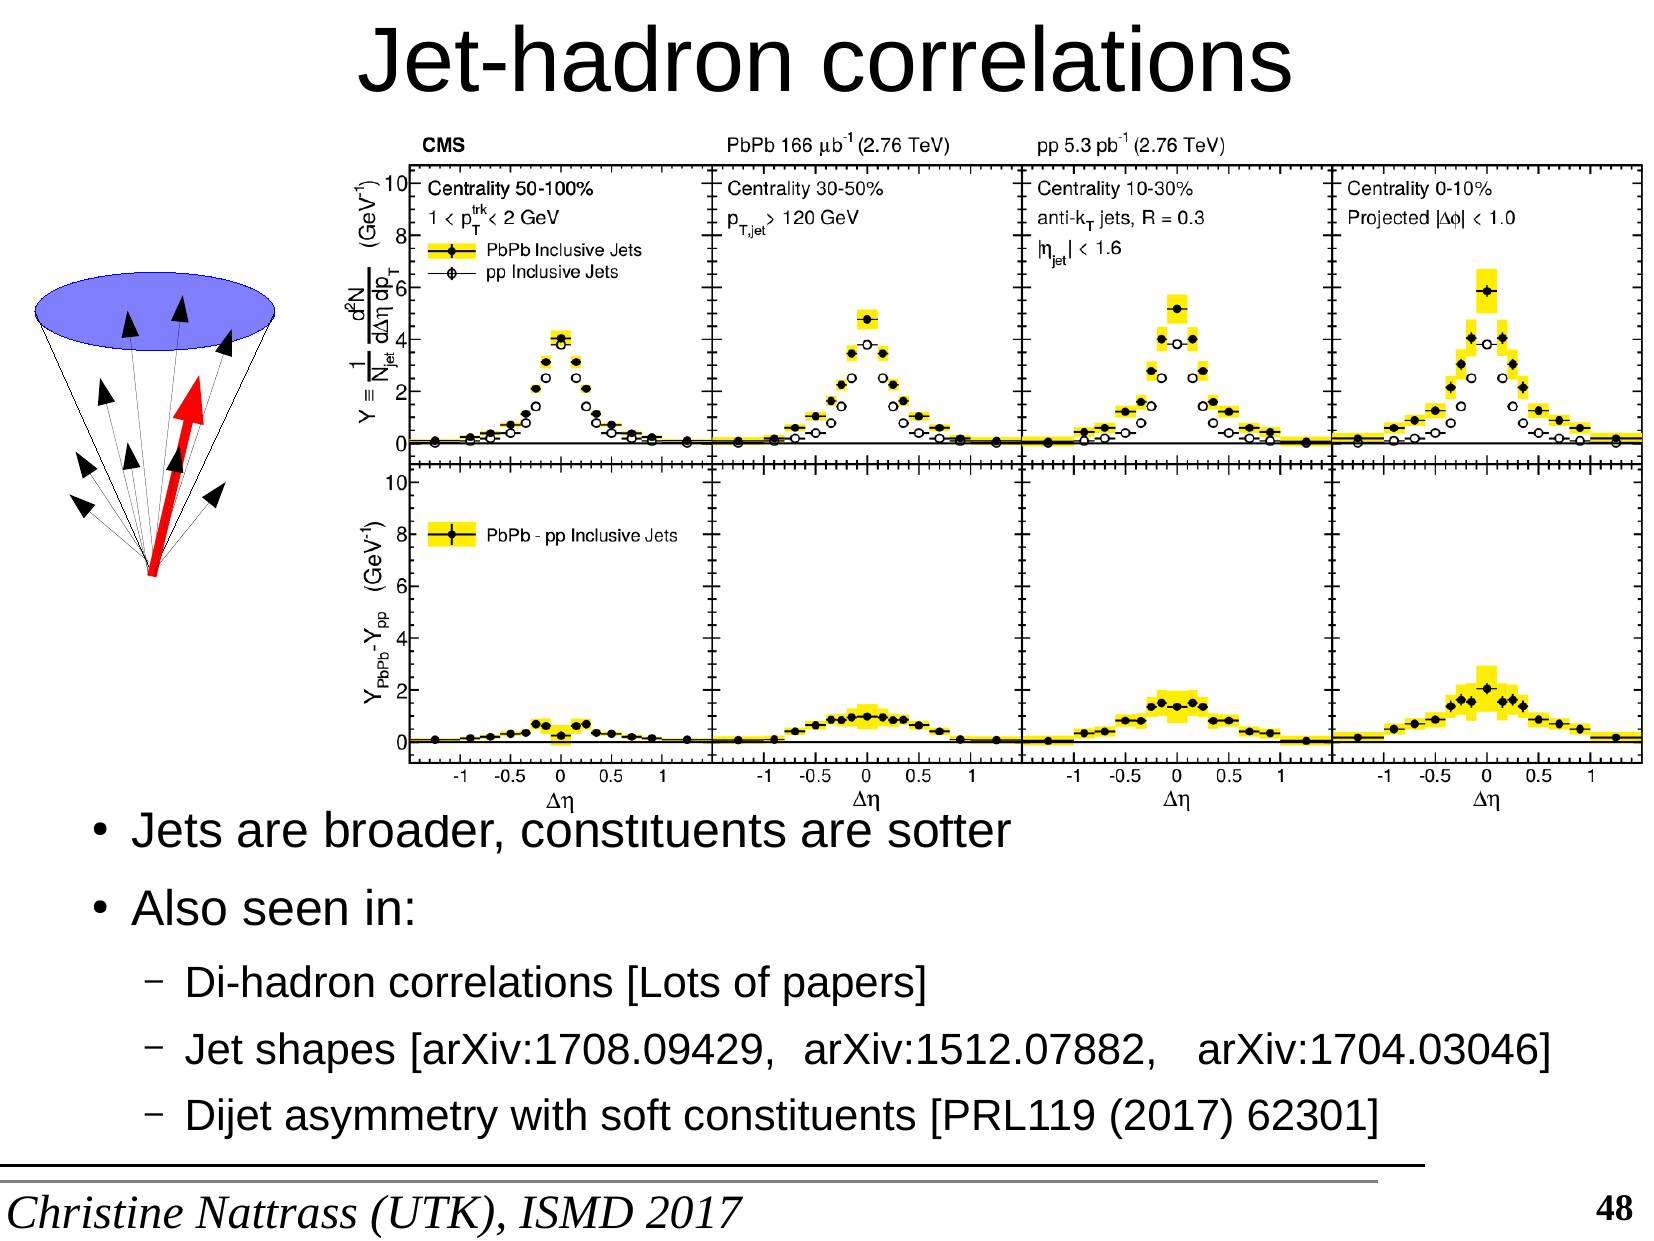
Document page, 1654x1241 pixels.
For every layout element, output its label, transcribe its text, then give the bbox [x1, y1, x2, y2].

list Jets are broader, constituents are softer Also seen in: Di-hadron correlations [Lots of papers] Jet shapes [arXiv:1708.09429, arXiv:1512.07882, arXiv:1704.03046] Dijet asymmetry with soft constituents [PRL119 (2017) 62301] [78, 802, 1567, 1155]
text_box [34, 272, 275, 351]
picture [343, 117, 1654, 815]
title Jet-hadron correlations [82, 0, 1571, 123]
